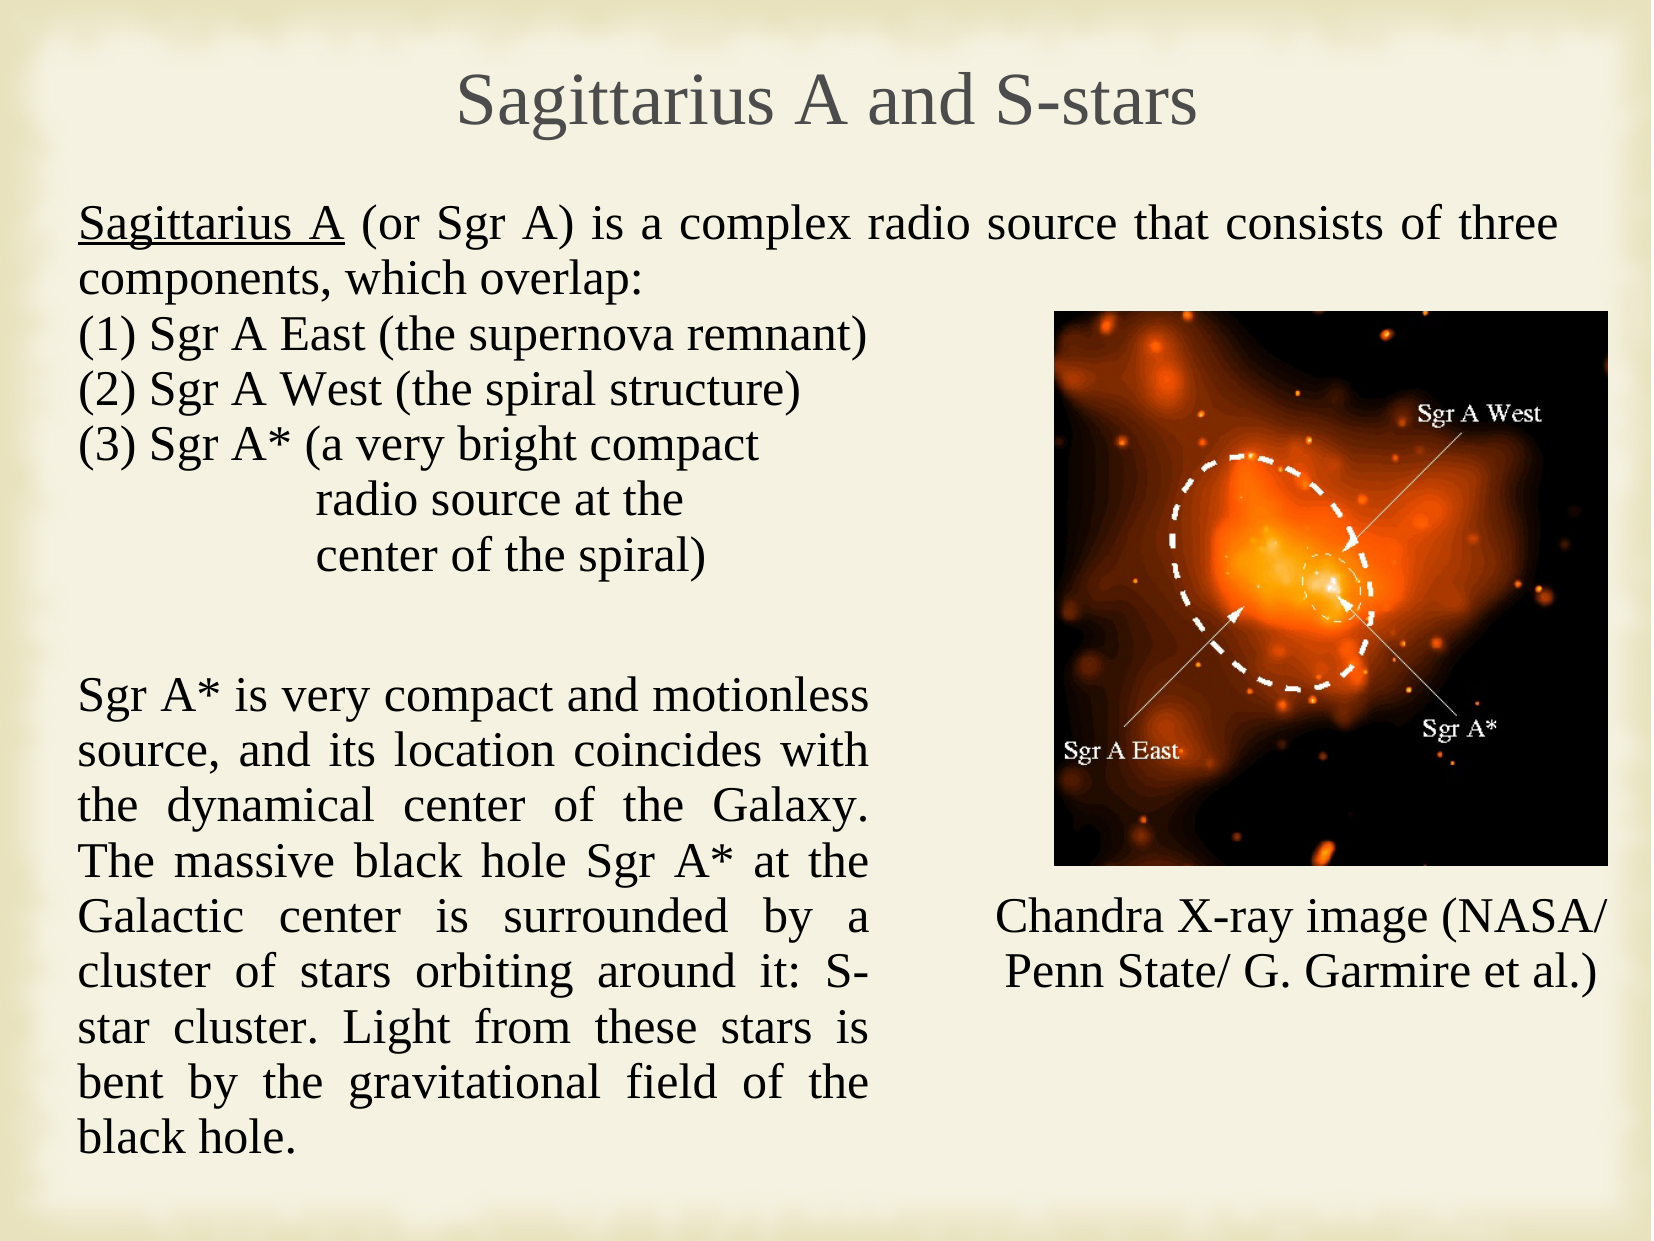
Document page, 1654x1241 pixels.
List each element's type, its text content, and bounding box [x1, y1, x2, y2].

title Sagittarius A and S-stars [64, 42, 1591, 156]
list Sgr A* is very compact and motionless source, and its location coincides with the dynamical center of the Galaxy. The massive black hole Sgr A* at the Galactic center is surrounded by a cluster of stars orbiting around it: S-star cluster. Light from these stars is bent by the gravitational field of the black hole. [77, 666, 871, 1165]
list Sagittarius A (or Sgr A) is a complex radio source that consists of three components, which overlap: (1) Sgr A East (the supernova remnant) (2) Sgr A West (the spiral structure) (3) Sgr A* (a very bright compact radio source at the center of the spiral) [78, 194, 1561, 582]
text_box Chandra X-ray image (NASA/ Penn State/ G. Garmire et al.) [971, 880, 1632, 1014]
picture [0, 0, 1651, 1241]
